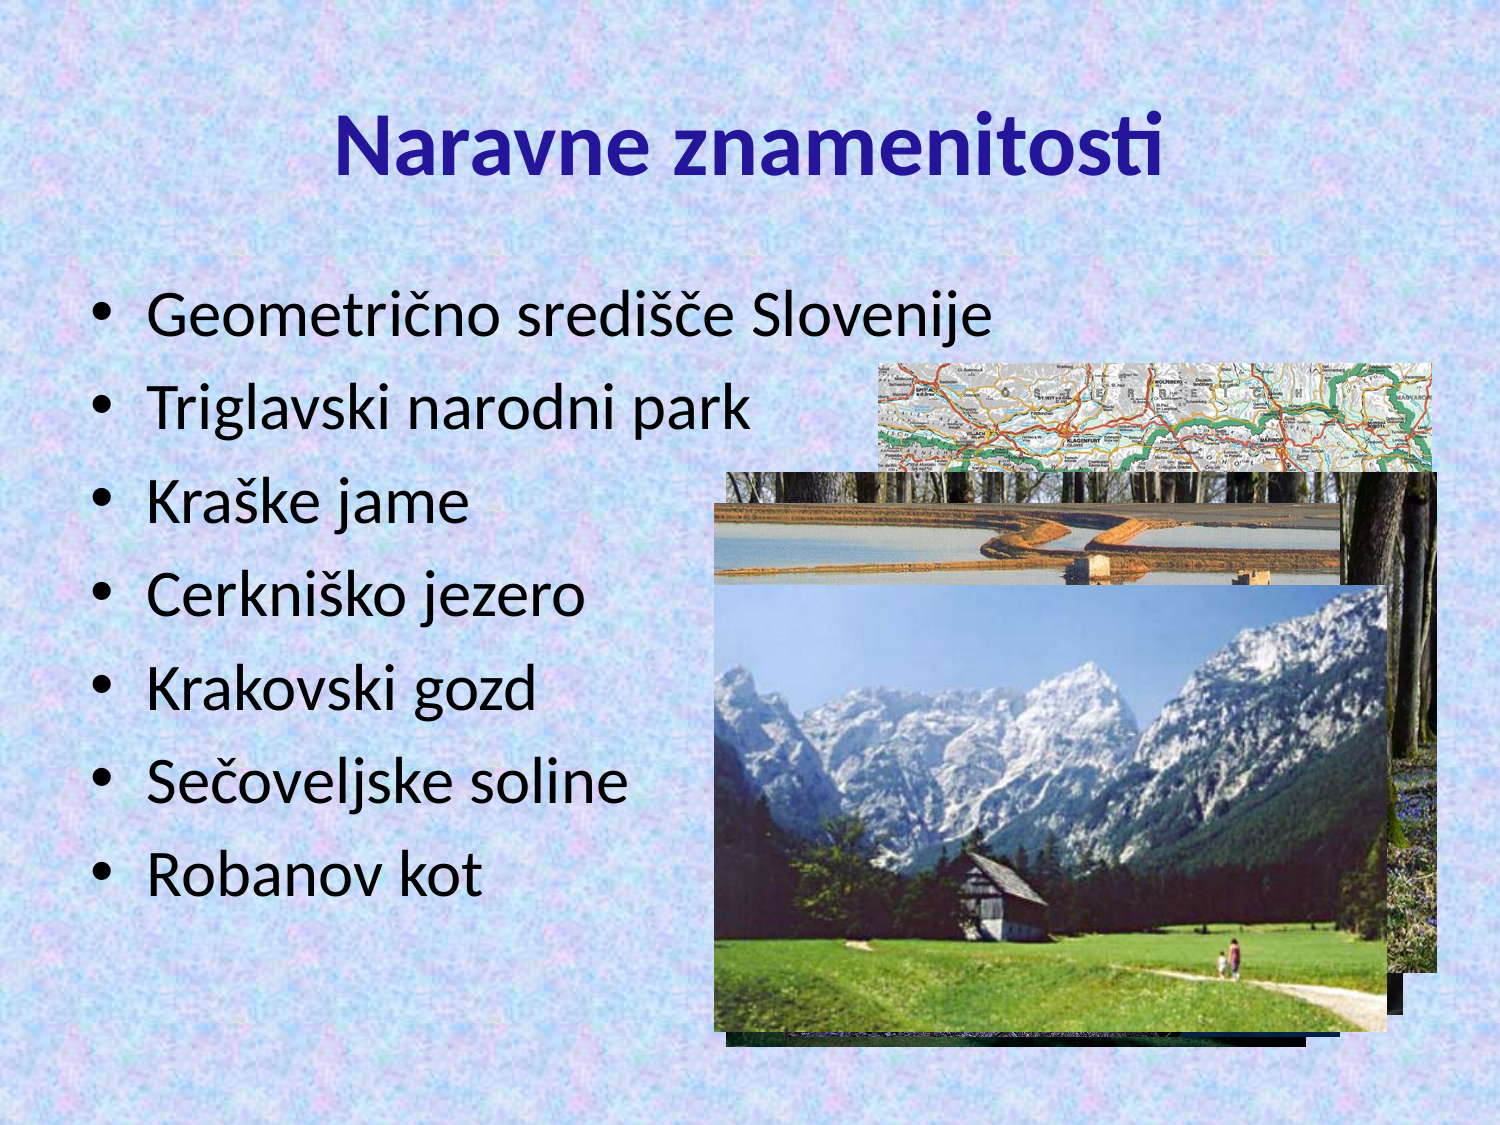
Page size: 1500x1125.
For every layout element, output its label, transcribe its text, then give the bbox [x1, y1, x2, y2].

list Geometrično središče Slovenije Triglavski narodni park Kraške jame Cerkniško jezero Krakovski gozd Sečoveljske soline Robanov kot [75, 262, 1425, 1005]
title Naravne znamenitosti [75, 45, 1425, 233]
picture [0, 0, 1500, 1125]
